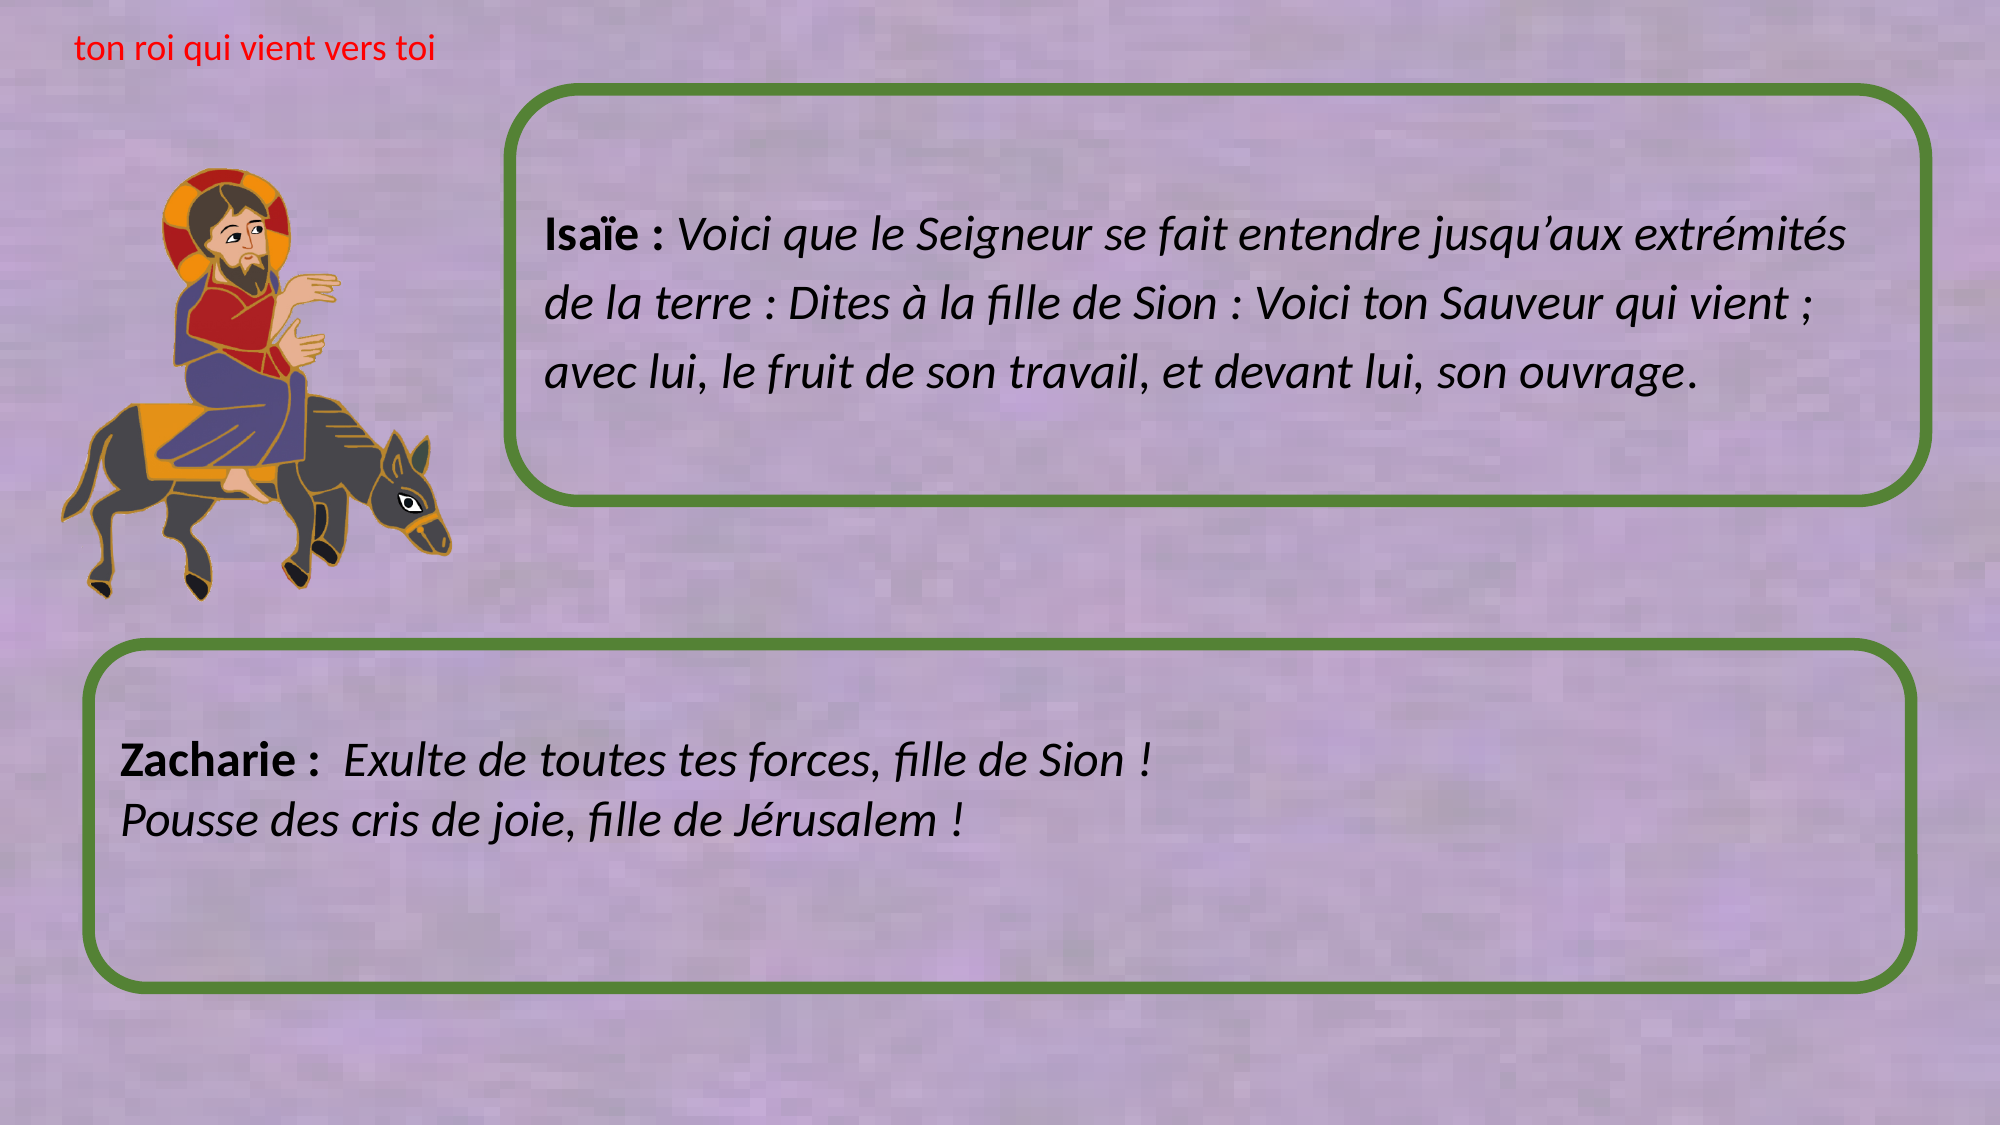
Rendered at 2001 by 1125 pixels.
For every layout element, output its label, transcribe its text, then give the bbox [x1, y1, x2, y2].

text_box Isaïe : Voici que le Seigneur se fait entendre jusqu’aux extrémités de la terre : Dites à la fille de Sion : Voici ton Sauveur qui vient ; avec lui, le fruit de son travail, et devant lui, son ouvrage. [509, 89, 1927, 501]
text_box ton roi qui vient vers toi [59, 15, 510, 76]
text_box Zacharie : Exulte de toutes tes forces, fille de Sion ! Pousse des cris de joie, fille de Jérusalem ! [88, 644, 1912, 988]
picture [46, 158, 465, 619]
